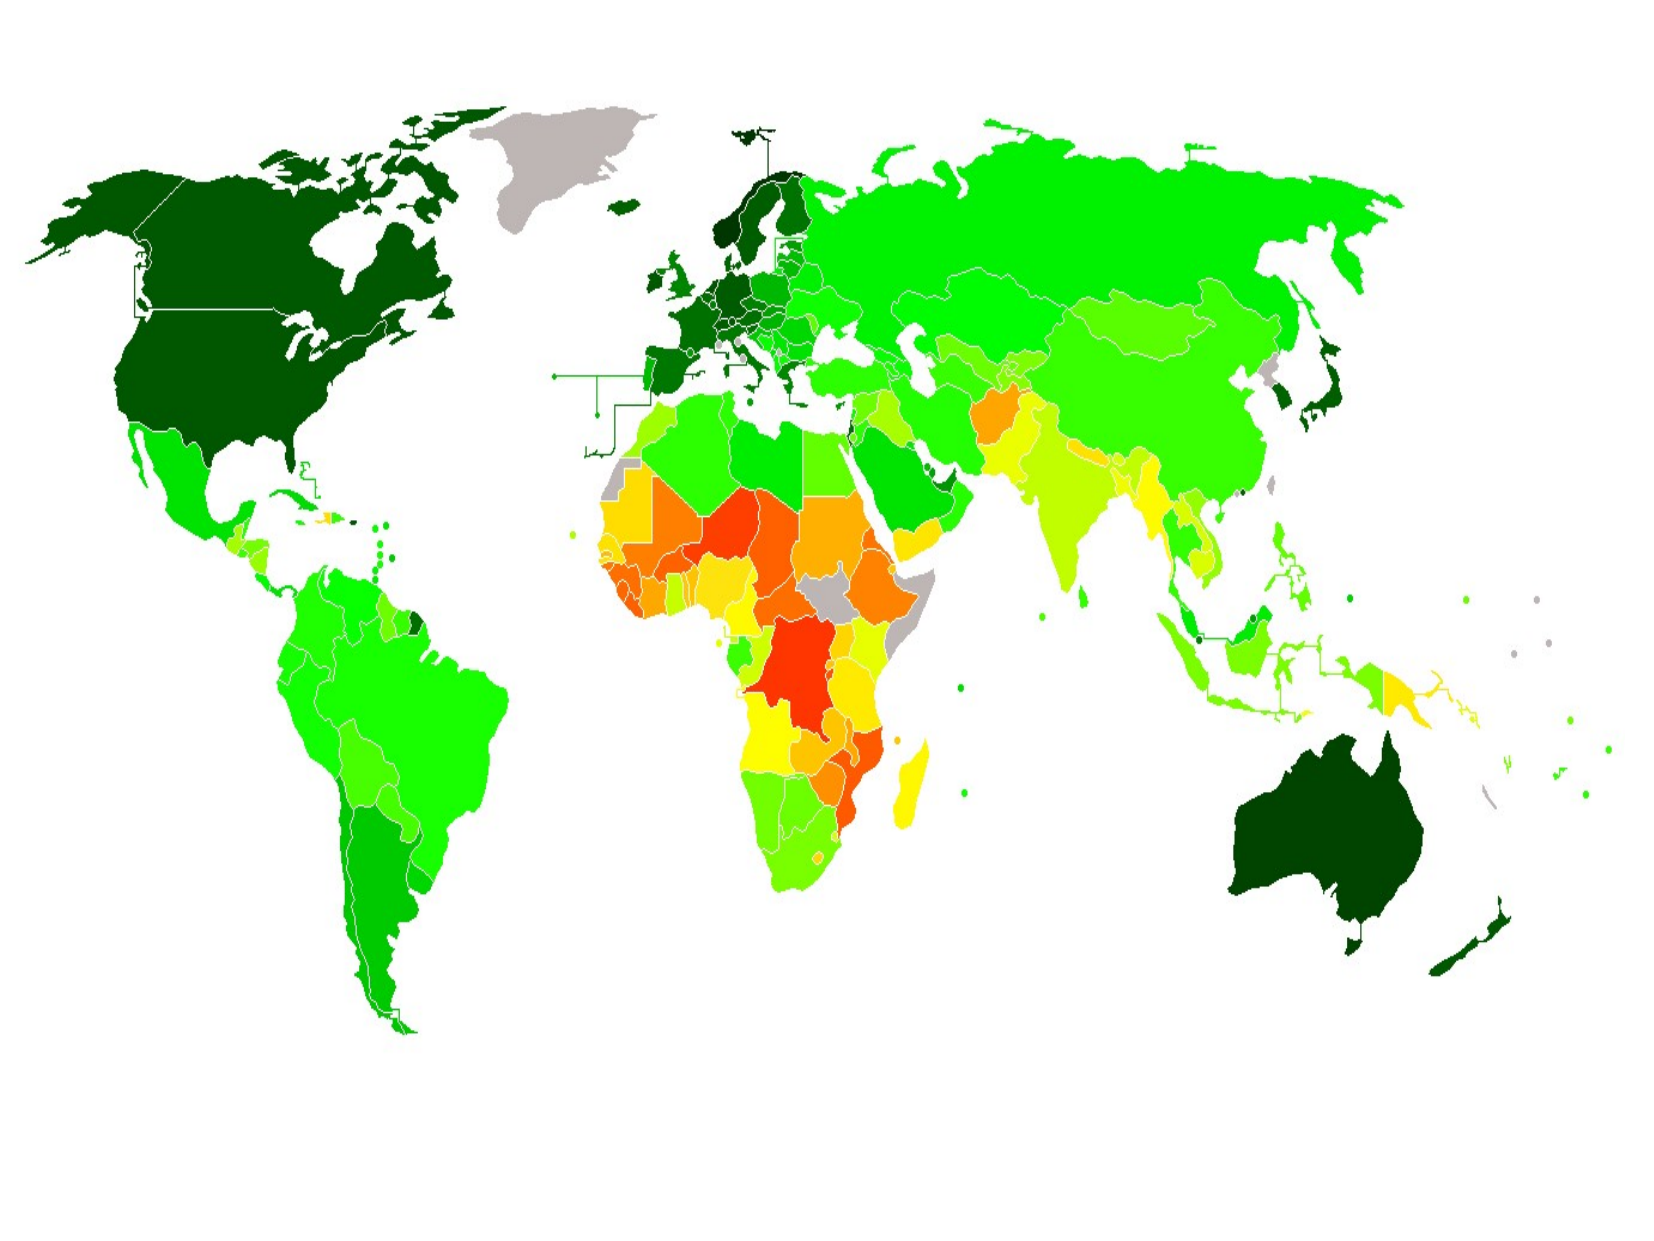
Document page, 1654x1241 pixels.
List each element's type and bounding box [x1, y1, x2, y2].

picture [0, 88, 1625, 1063]
